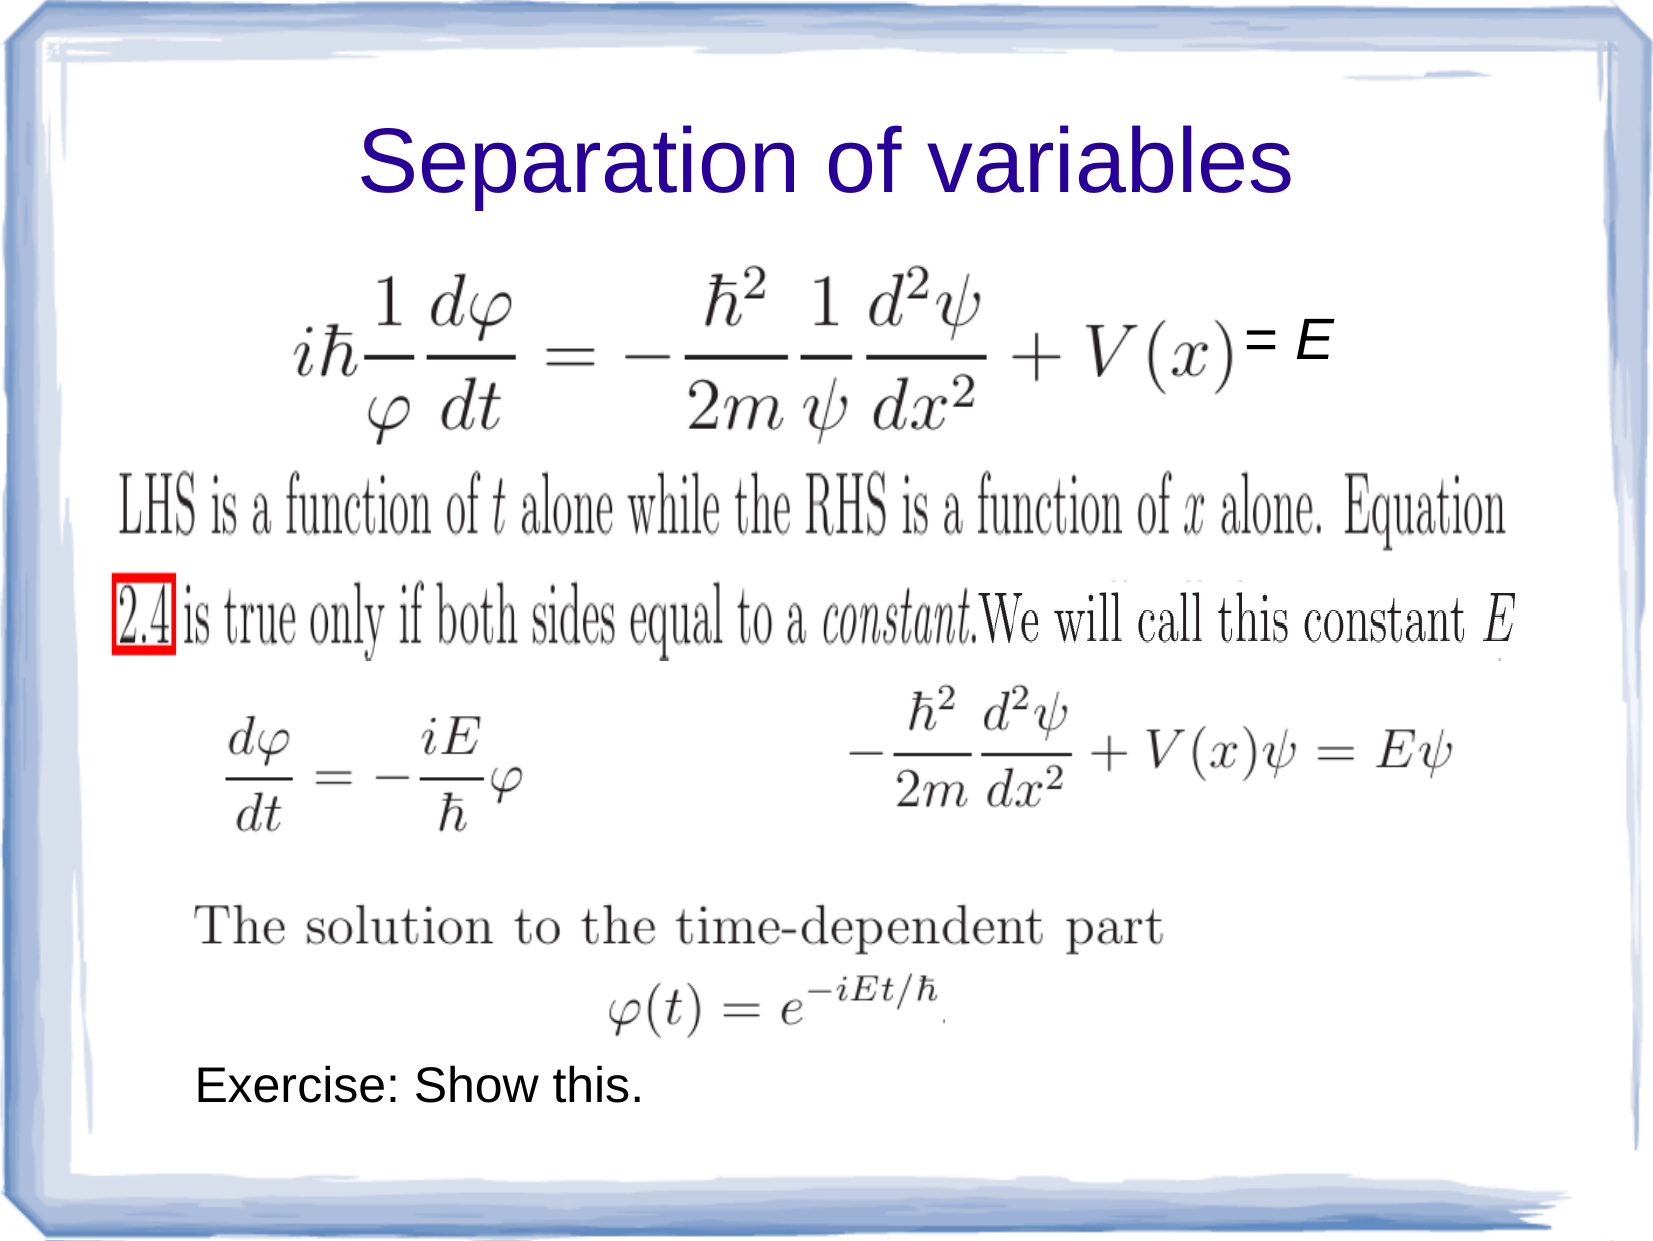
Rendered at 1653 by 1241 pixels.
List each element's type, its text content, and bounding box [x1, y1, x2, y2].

picture [0, 0, 1653, 1241]
subtitle [117, 324, 1571, 1144]
text_box Exercise: Show this. [179, 1050, 1110, 1121]
text_box = E [1229, 300, 1571, 381]
title Separation of variables [82, 49, 1571, 257]
